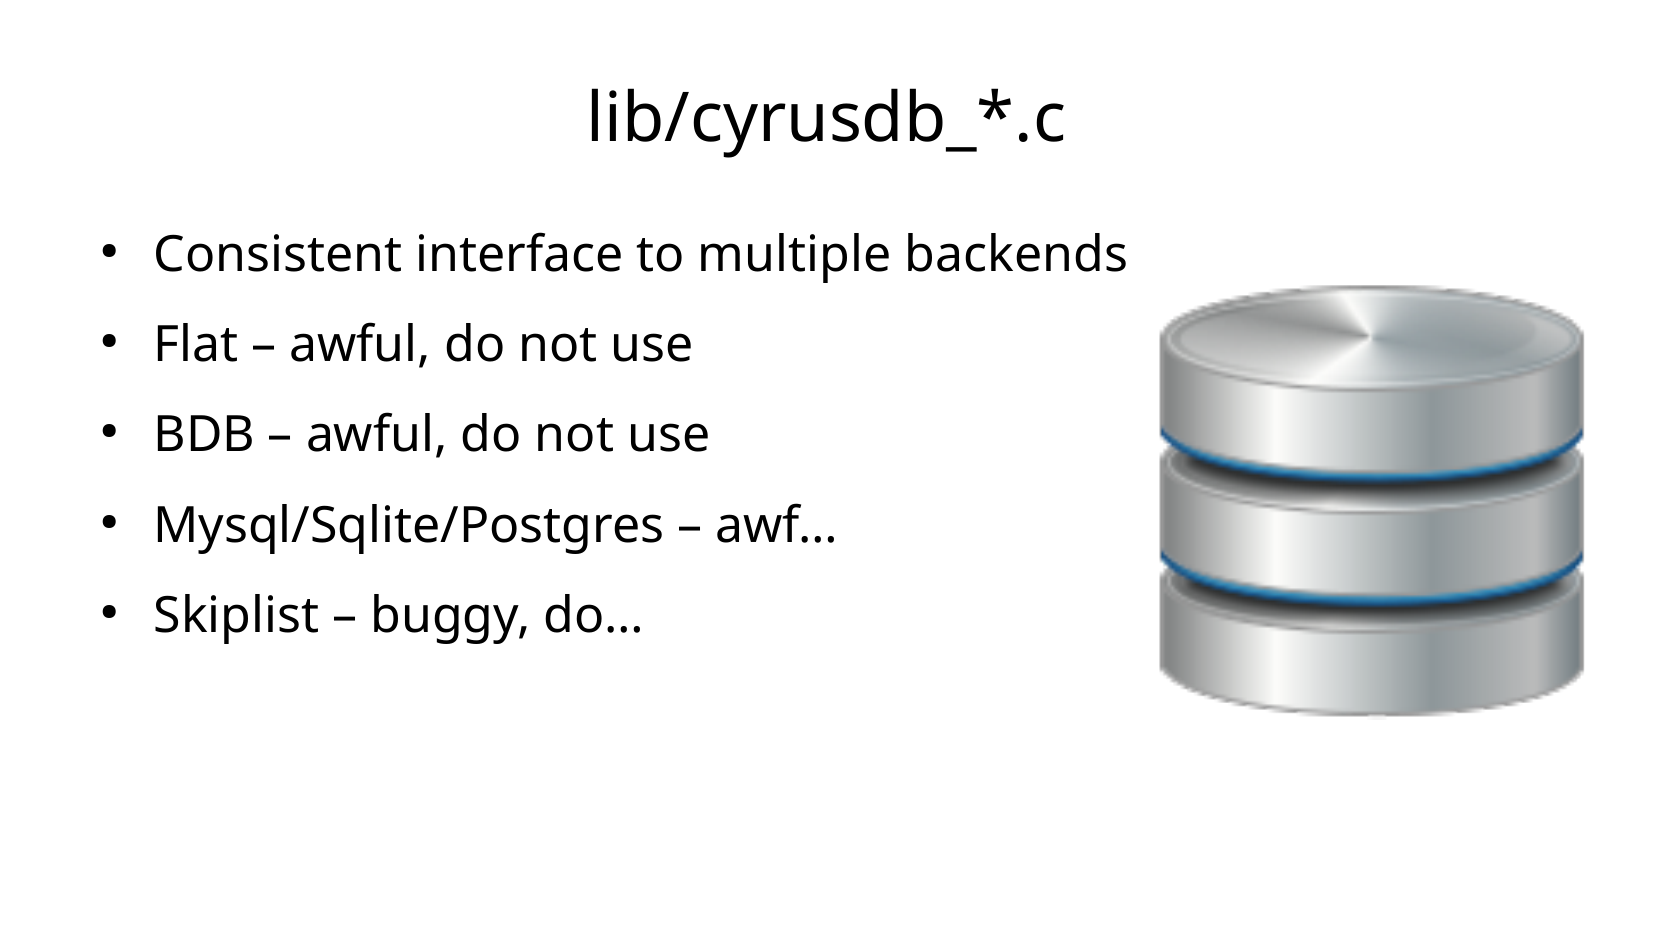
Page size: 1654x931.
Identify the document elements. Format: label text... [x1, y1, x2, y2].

list Consistent interface to multiple backends Flat – awful, do not use BDB – awful, do not use Mysql/Sqlite/Postgres – awf… Skiplist – buggy, do… [82, 217, 1571, 758]
title lib/cyrusdb_*.c [82, 37, 1571, 193]
picture [1155, 284, 1591, 721]
